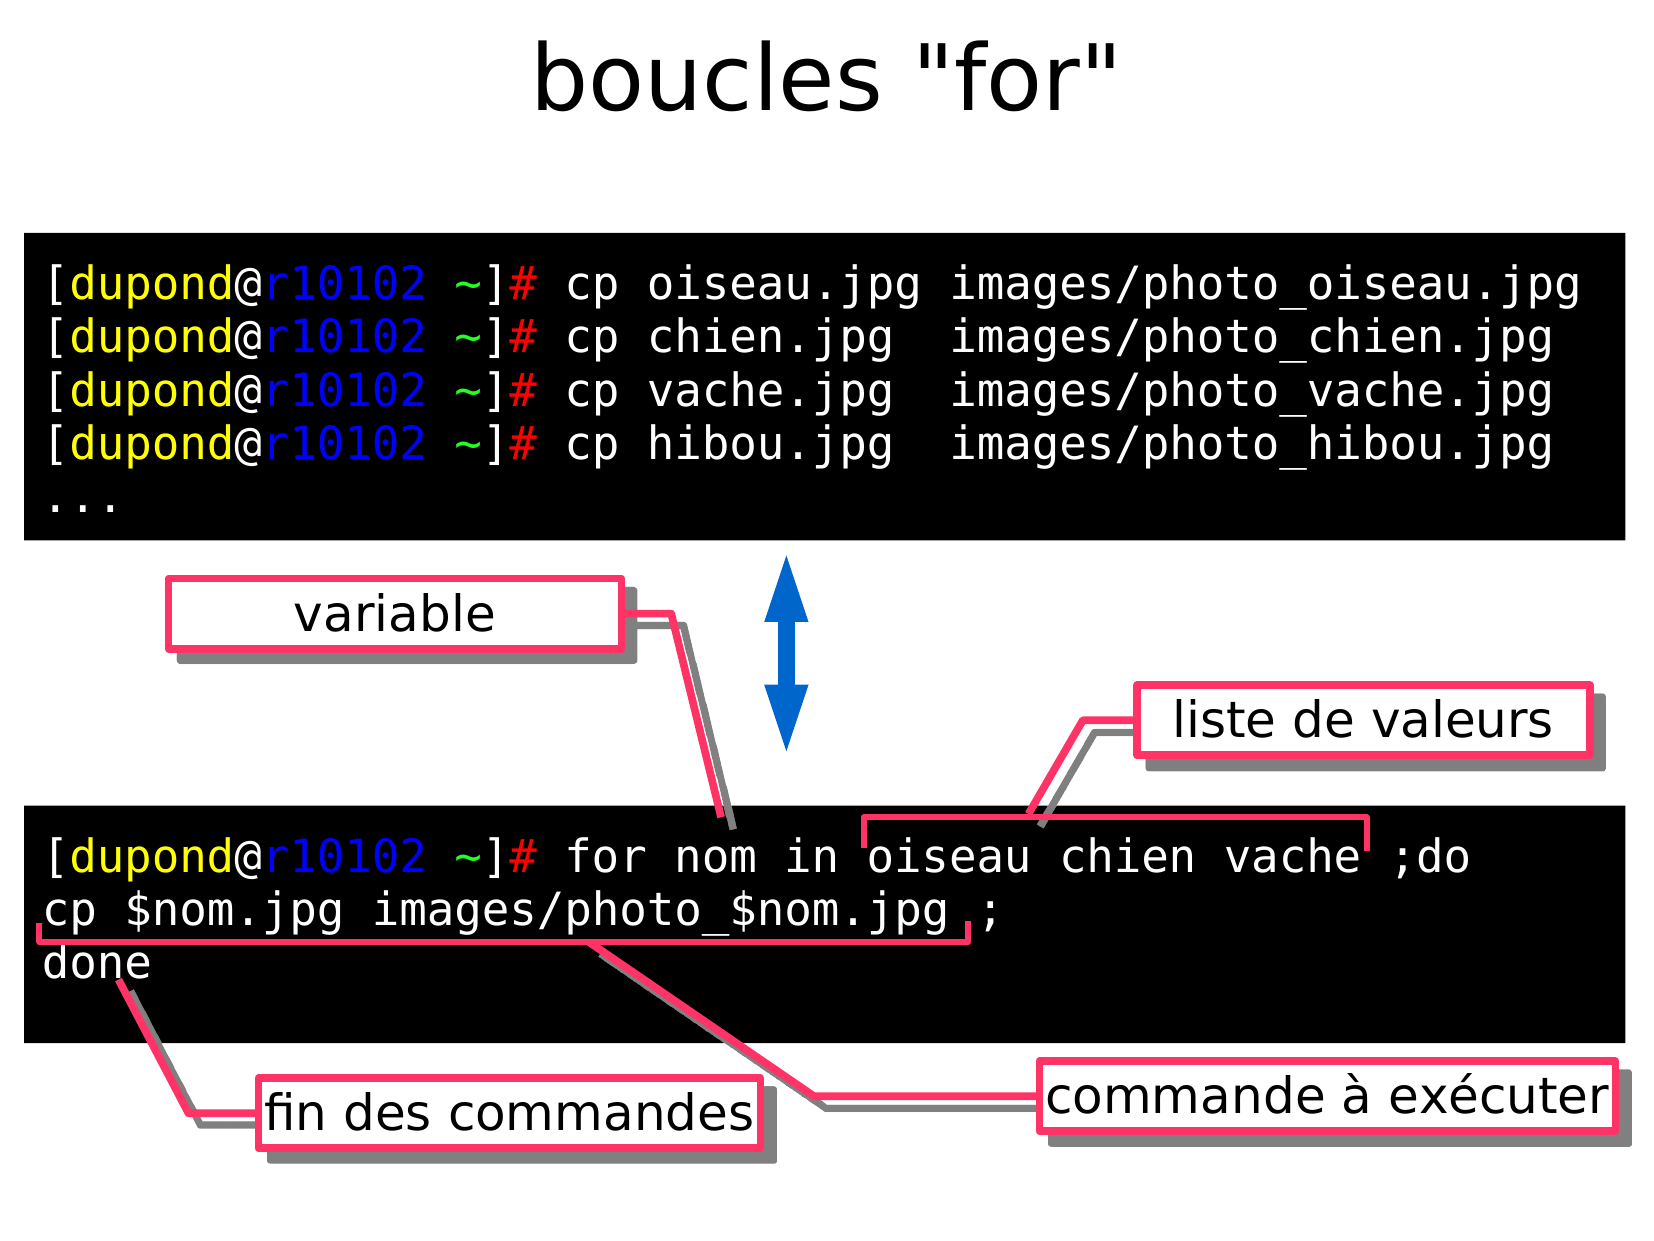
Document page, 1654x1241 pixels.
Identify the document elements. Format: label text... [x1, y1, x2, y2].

text_box liste de valeurs [1137, 685, 1591, 756]
title boucles "for" [136, 17, 1518, 140]
text_box fin des commandes [258, 1078, 761, 1149]
text_box [dupond@r10102 ~]# for nom in oiseau chien vache ;do cp $nom.jpg images/photo_$nom.jpg ; done [24, 805, 1626, 1044]
text_box commande à exécuter [1039, 1061, 1616, 1132]
text_box [dupond@r10102 ~]# cp oiseau.jpg images/photo_oiseau.jpg [dupond@r10102 ~]# cp chien.jpg images/photo_chien.jpg [dupond@r10102 ~]# cp vache.jpg images/photo_vache.jpg [dupond@r10102 ~]# cp hibou.jpg images/photo_hibou.jpg ... [24, 232, 1626, 541]
text_box variable [168, 578, 622, 649]
